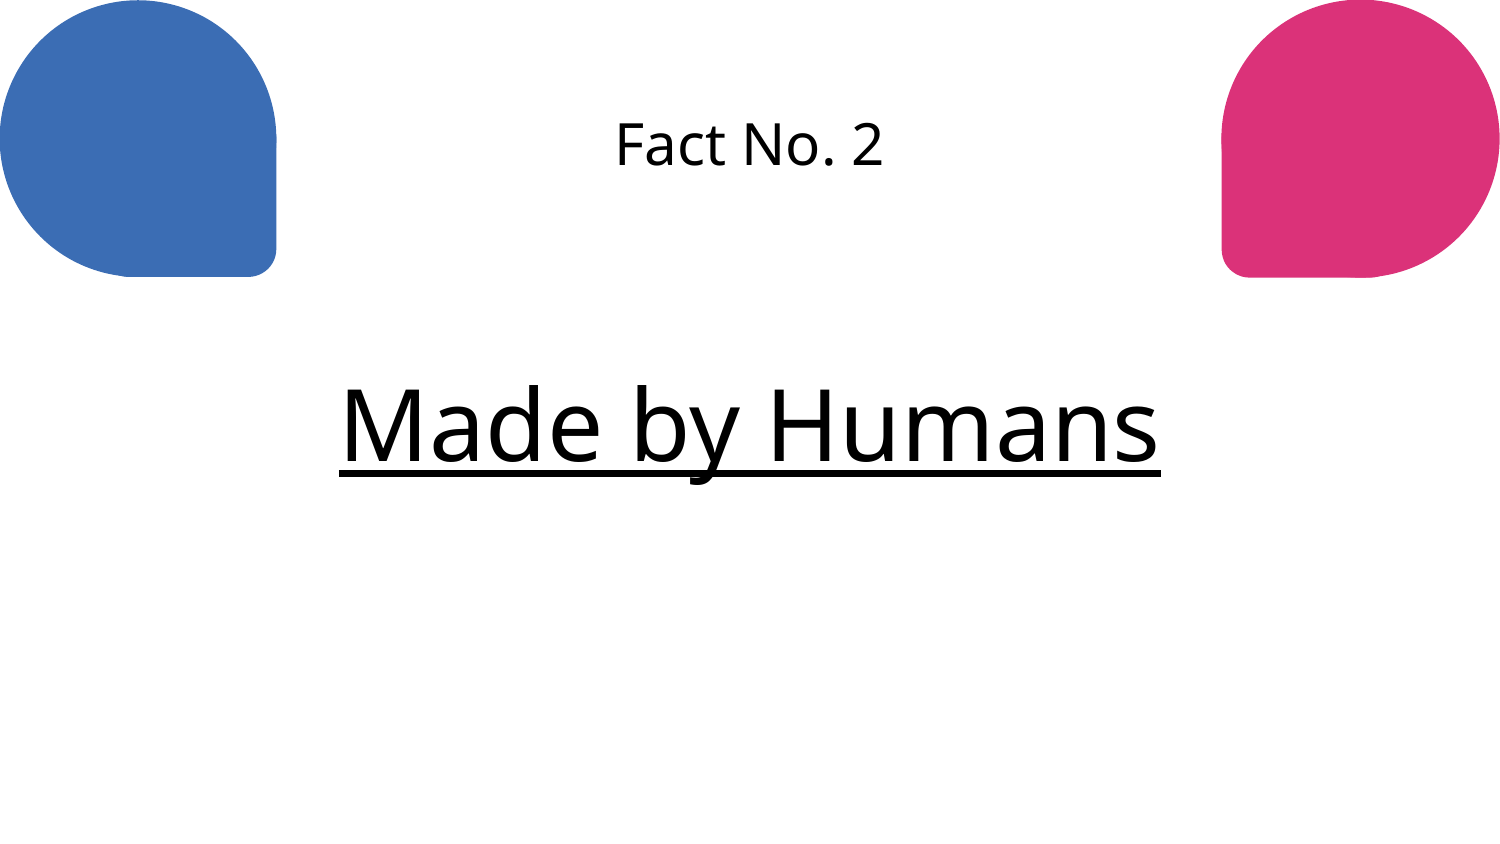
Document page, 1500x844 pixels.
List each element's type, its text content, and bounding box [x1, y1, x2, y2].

title Fact No. 2 [269, 91, 1229, 186]
text_box [1221, 0, 1500, 278]
text_box [0, 0, 277, 277]
text_box Made by Humans [196, 331, 1304, 513]
